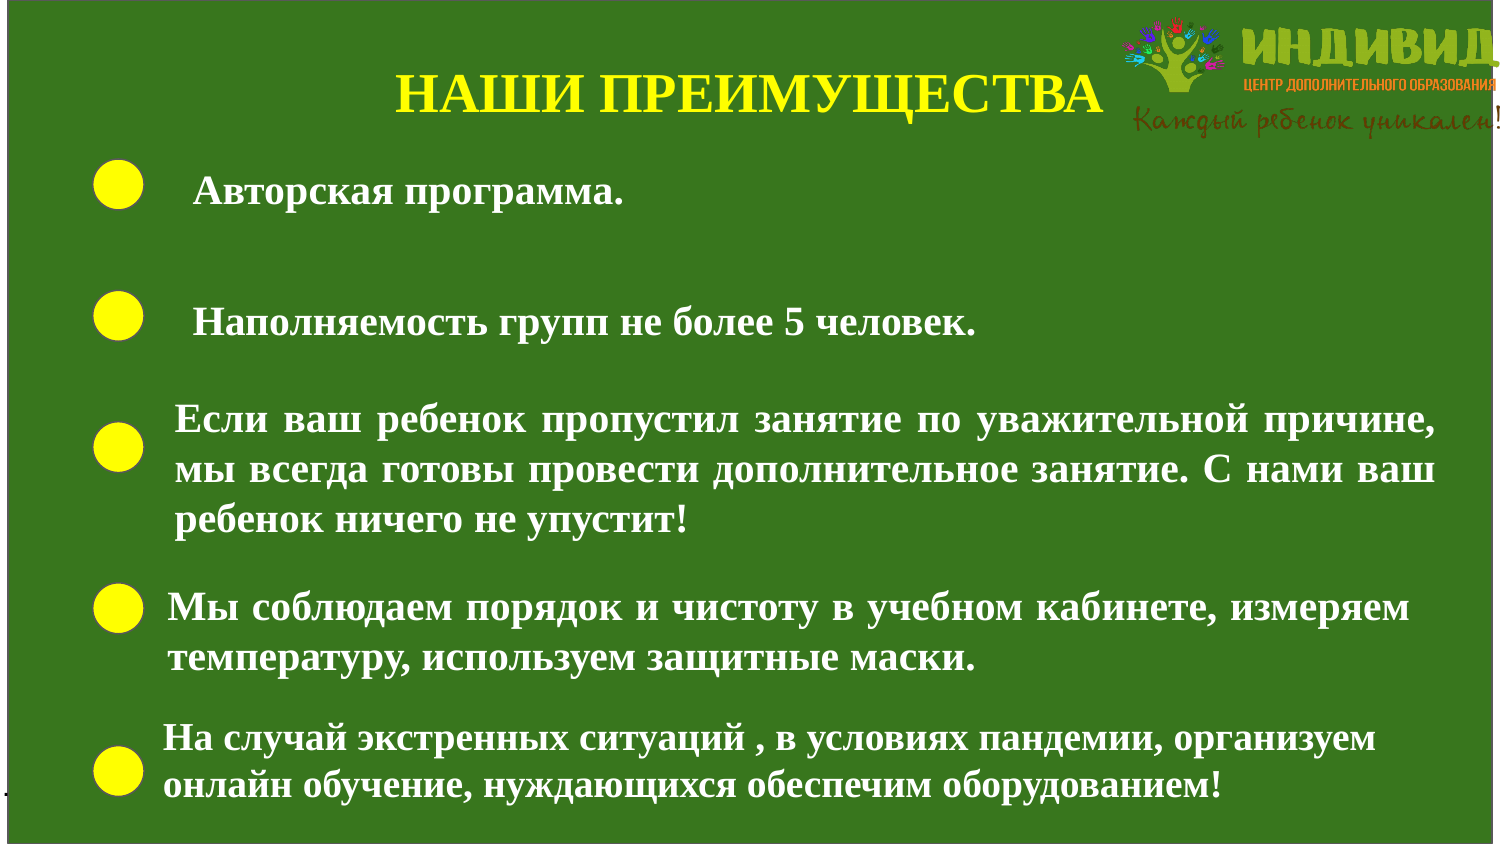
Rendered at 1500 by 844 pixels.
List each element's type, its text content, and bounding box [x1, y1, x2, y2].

text_box Авторская программа. [177, 148, 1401, 223]
text_box Если ваш ребенок пропустил занятие по уважительной причине, мы всегда готовы провести дополнительное занятие. С нами ваш ребенок ничего не упустит! [159, 375, 1451, 516]
text_box [7, 0, 1493, 844]
text_box Наполняемость групп не более 5 человек. [177, 279, 1401, 354]
picture [1122, 17, 1500, 139]
text_box Мы соблюдаем порядок и чистоту в учебном кабинете, измеряем температуру, используем защитные маски. [152, 564, 1426, 655]
text_box НАШИ ПРЕИМУЩЕСТВА [147, 41, 1352, 137]
text_box . [0, 752, 1191, 844]
text_box На случай экстренных ситуаций , в условиях пандемии, организуем онлайн обучение, нуждающихся обеспечим оборудованием! [147, 655, 1469, 797]
